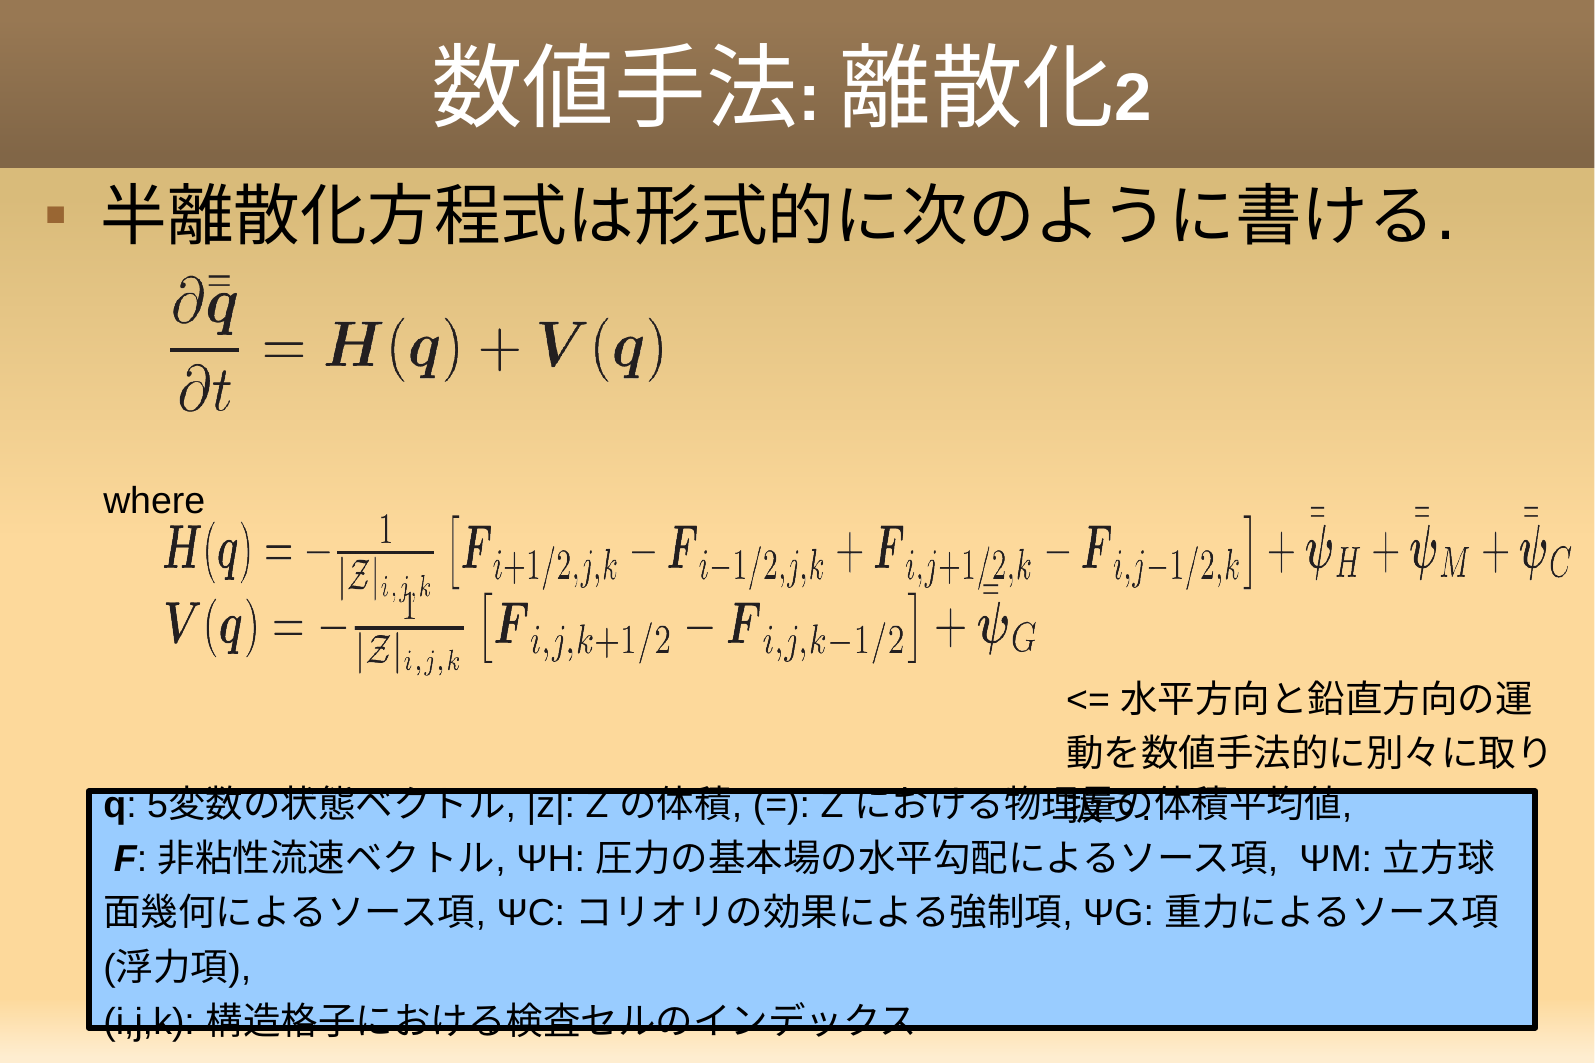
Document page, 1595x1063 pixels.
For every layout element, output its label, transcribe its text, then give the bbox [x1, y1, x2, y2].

picture [0, 0, 1595, 1063]
text_box q: 5変数の状態ベクトル, |z|: Z の体積, (=): Z における物理量の体積平均値, F: 非粘性流速ベクトル, ΨH: 圧力の基本場の水平勾配によるソース項, ΨM: 立方球面幾何によるソース項, ΨC: コリオリの効果による強制項, ΨG: 重力によるソース項(浮力項), (i,j,k): 構造格子における検査セルのインデックス [88, 791, 1536, 1028]
title 数値手法: 離散化2 [74, 0, 1510, 177]
picture [482, 1028, 490, 1033]
picture [300, 1028, 310, 1033]
text_box <= 水平方向と鉛直方向の運動を数値手法的に別々に取り扱う. [1051, 661, 1583, 780]
list 半離散化方程式は形式的に次のように書ける. [29, 177, 1571, 879]
picture [165, 271, 673, 414]
text_box where [88, 472, 325, 530]
